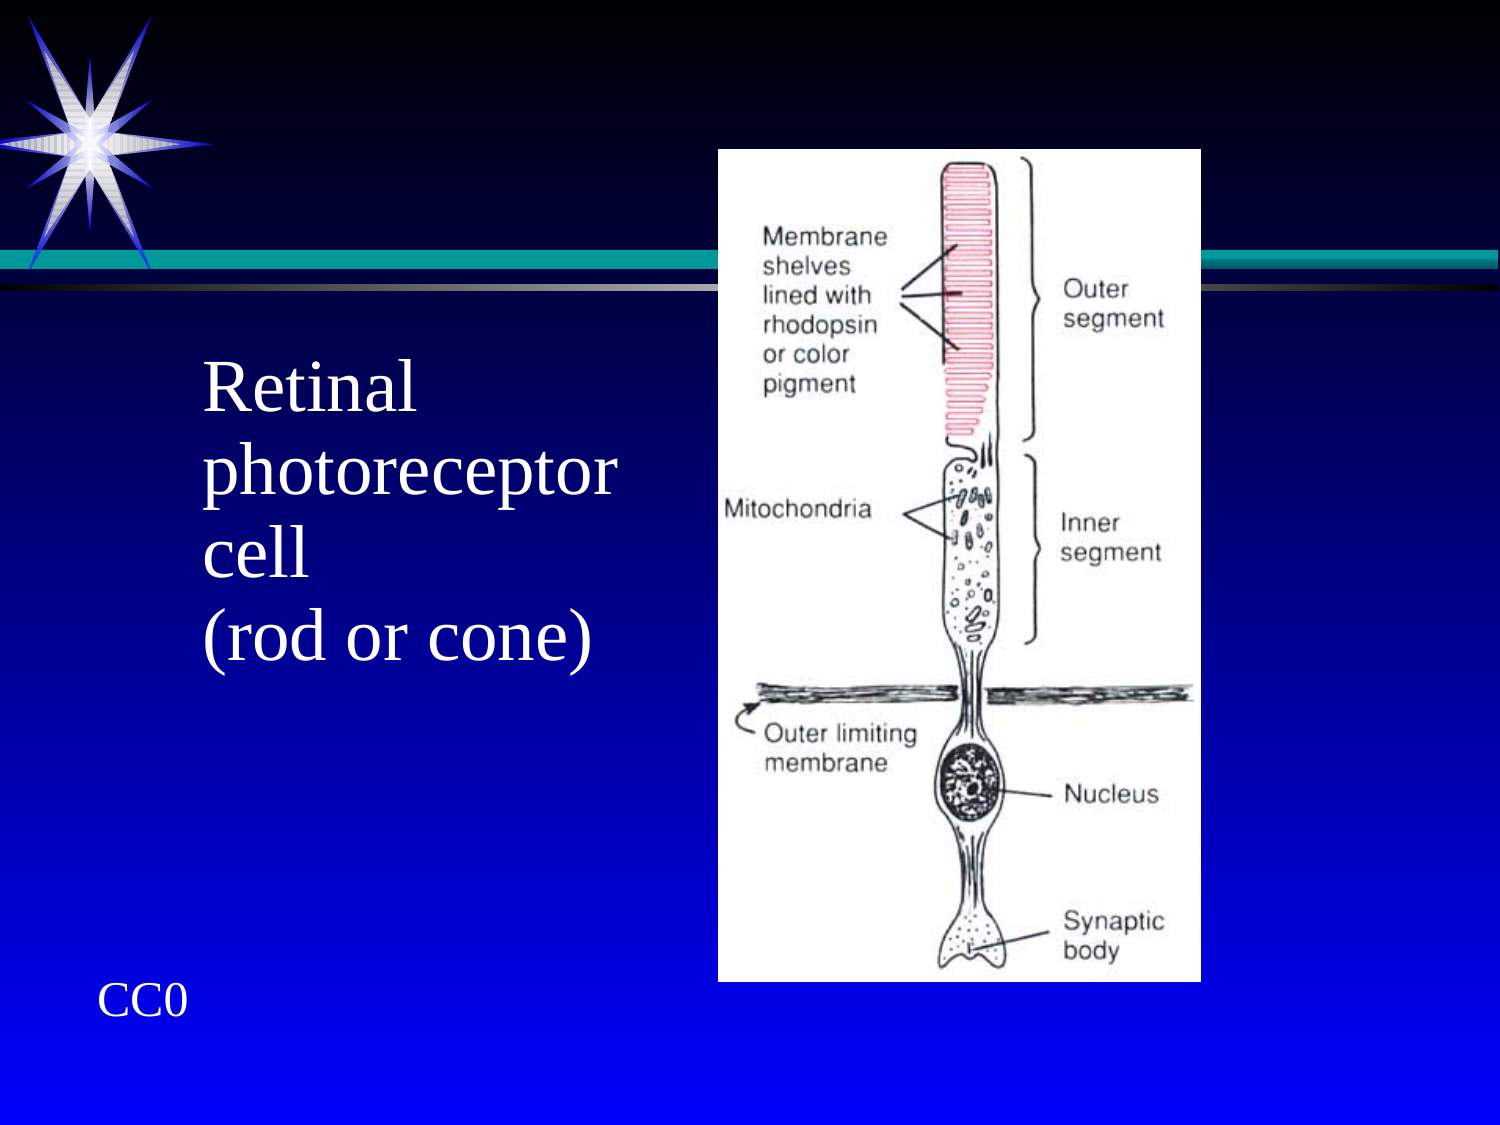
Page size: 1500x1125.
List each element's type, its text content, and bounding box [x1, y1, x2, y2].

picture [718, 149, 1201, 982]
text_box CC0 [82, 964, 525, 1035]
text_box æ [135, 246, 144, 251]
text_box Retinal photoreceptor cell (rod or cone) [187, 337, 638, 685]
text_box æ [187, 141, 193, 148]
text_box æ [35, 37, 44, 42]
text_box æ [36, 246, 44, 251]
text_box æ [135, 37, 144, 42]
